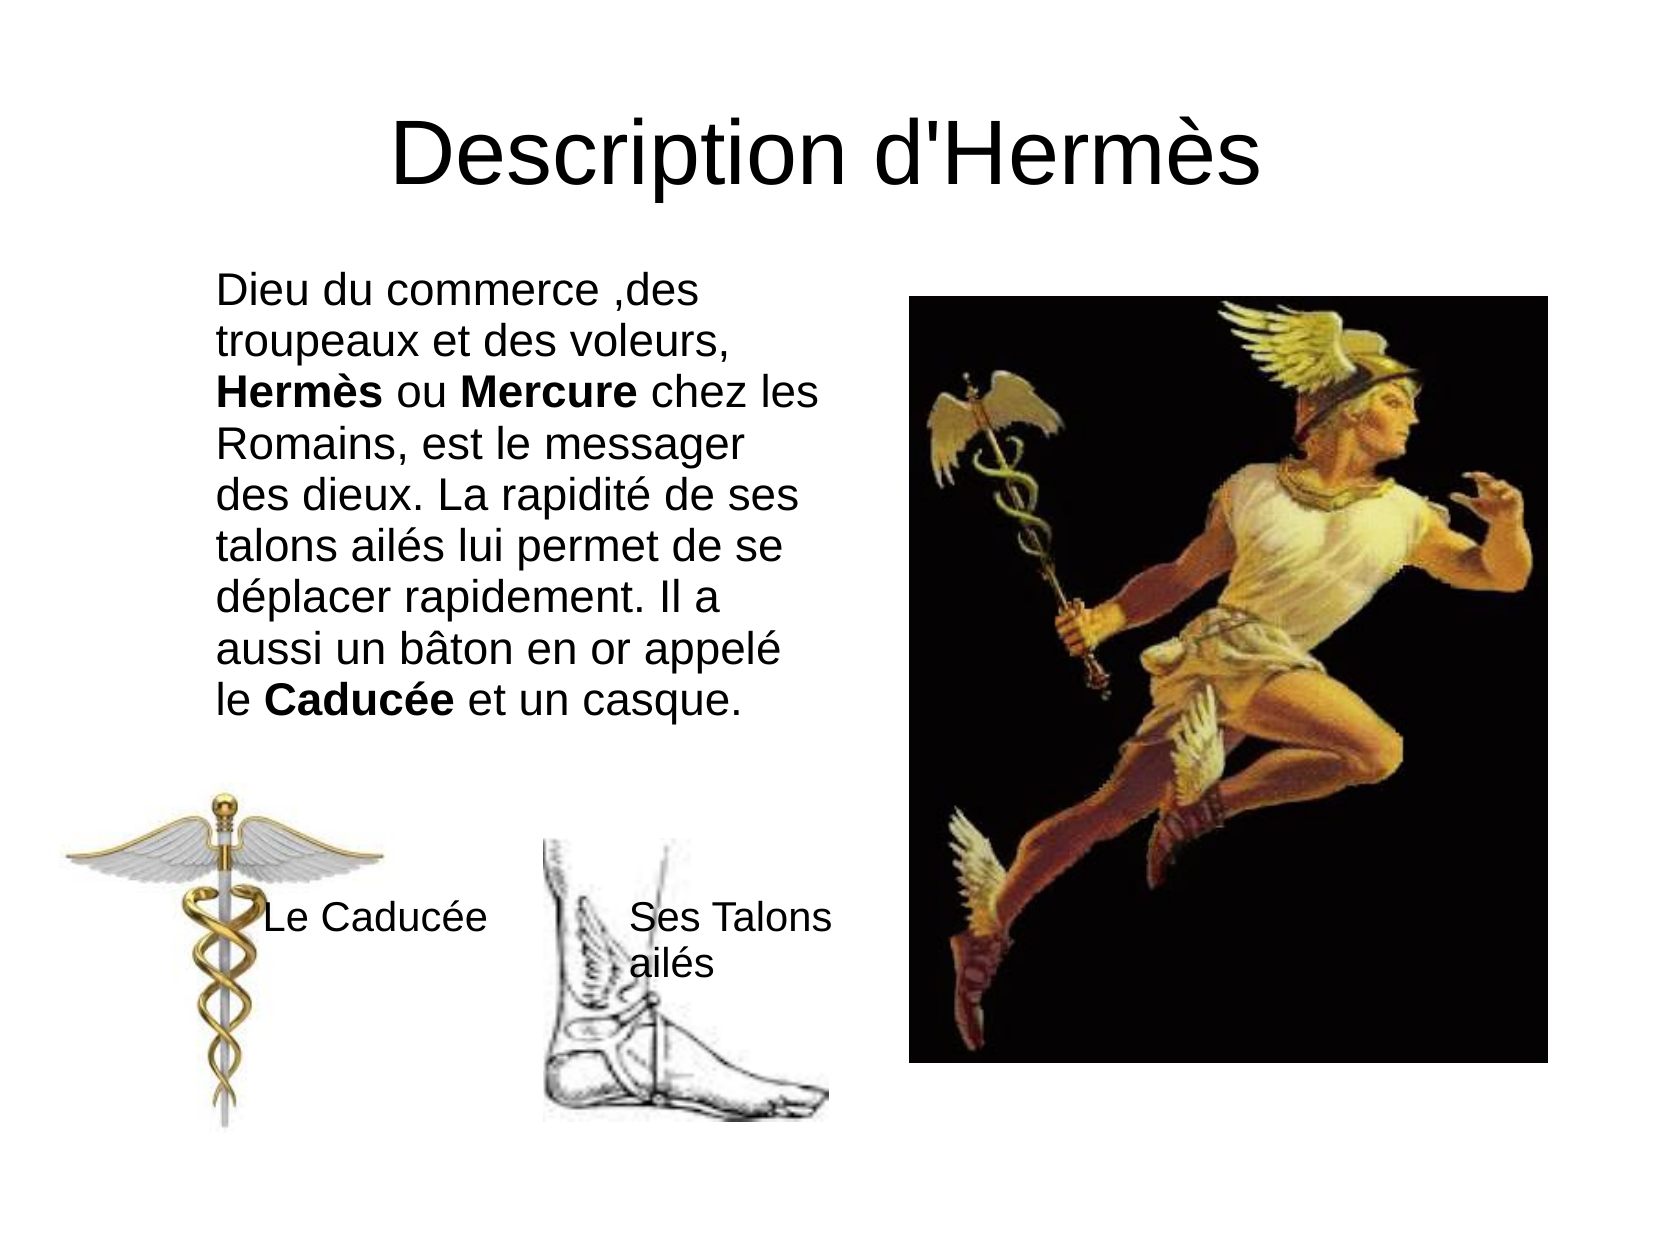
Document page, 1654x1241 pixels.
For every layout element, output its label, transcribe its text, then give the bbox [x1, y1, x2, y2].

picture [47, 782, 399, 1134]
text_box Ses Talons ailés [614, 885, 863, 994]
text_box Le Caducée [248, 885, 504, 967]
title Description d'Hermès [82, 49, 1571, 257]
picture [909, 296, 1548, 1063]
text_box Dieu du commerce ,des troupeaux et des voleurs, Hermès ou Mercure chez les Romains, est le messager des dieux. La rapidité de ses talons ailés lui permet de se déplacer rapidement. Il a aussi un bâton en or appelé le Caducée et un casque. [165, 256, 839, 733]
picture [543, 838, 829, 1123]
